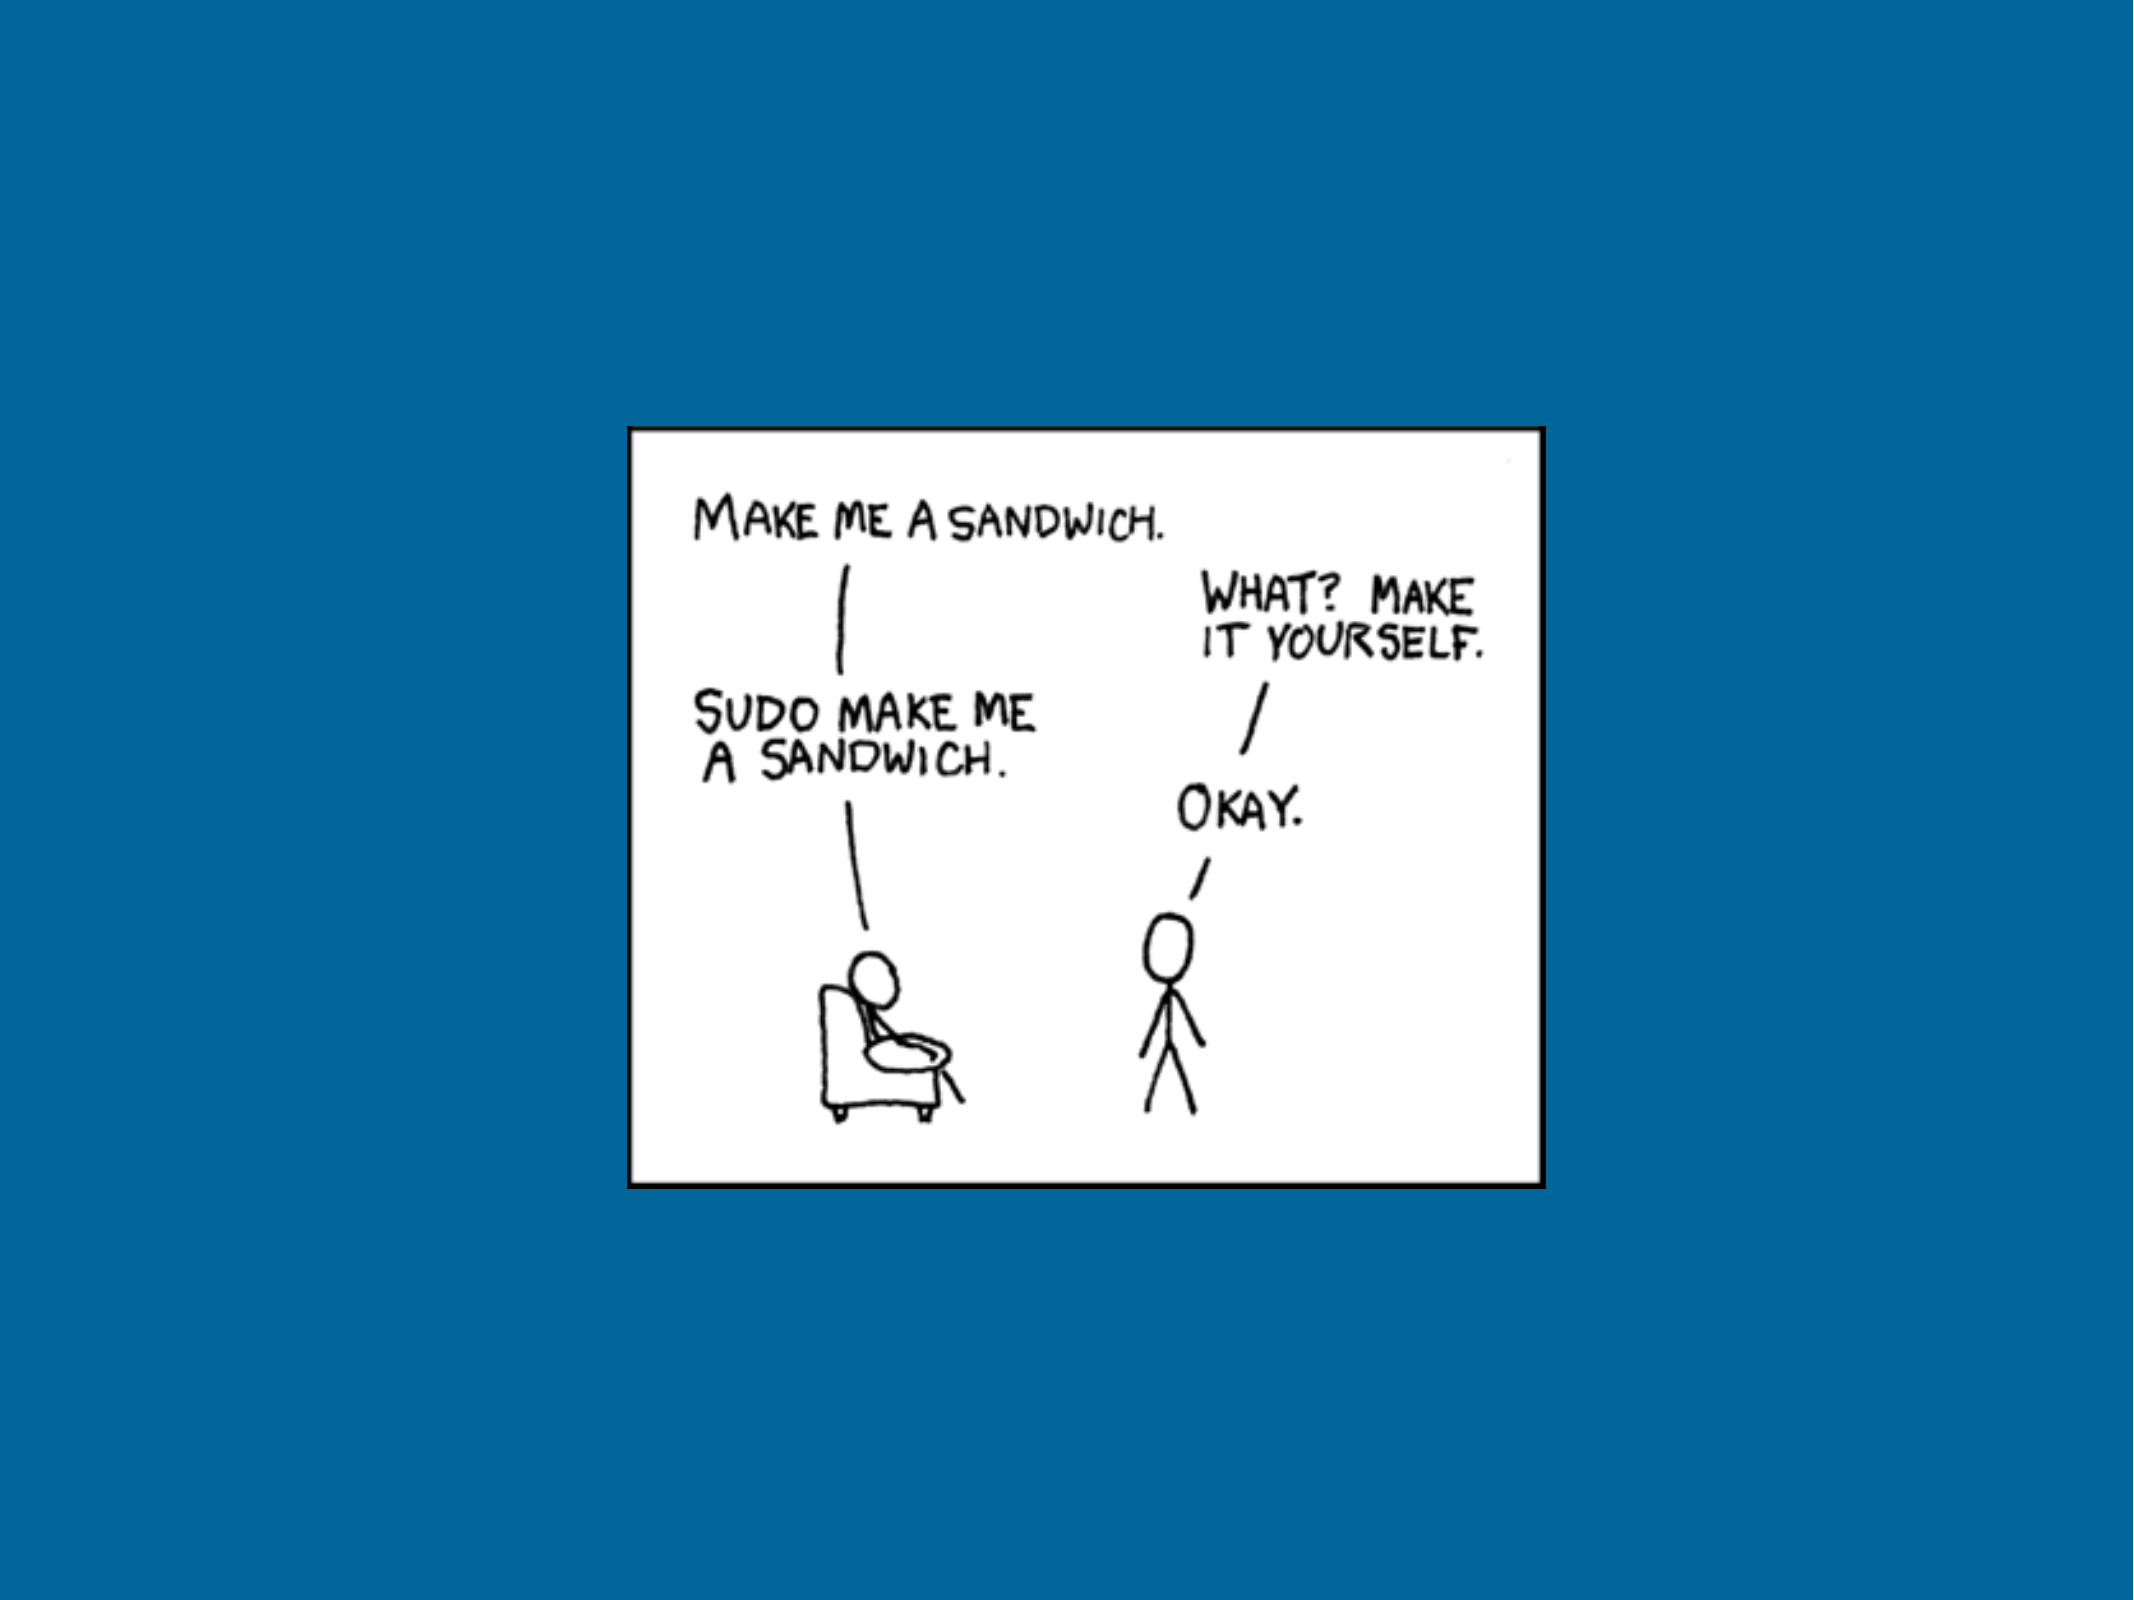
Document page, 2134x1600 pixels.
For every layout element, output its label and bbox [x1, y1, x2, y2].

picture [628, 427, 1545, 1188]
